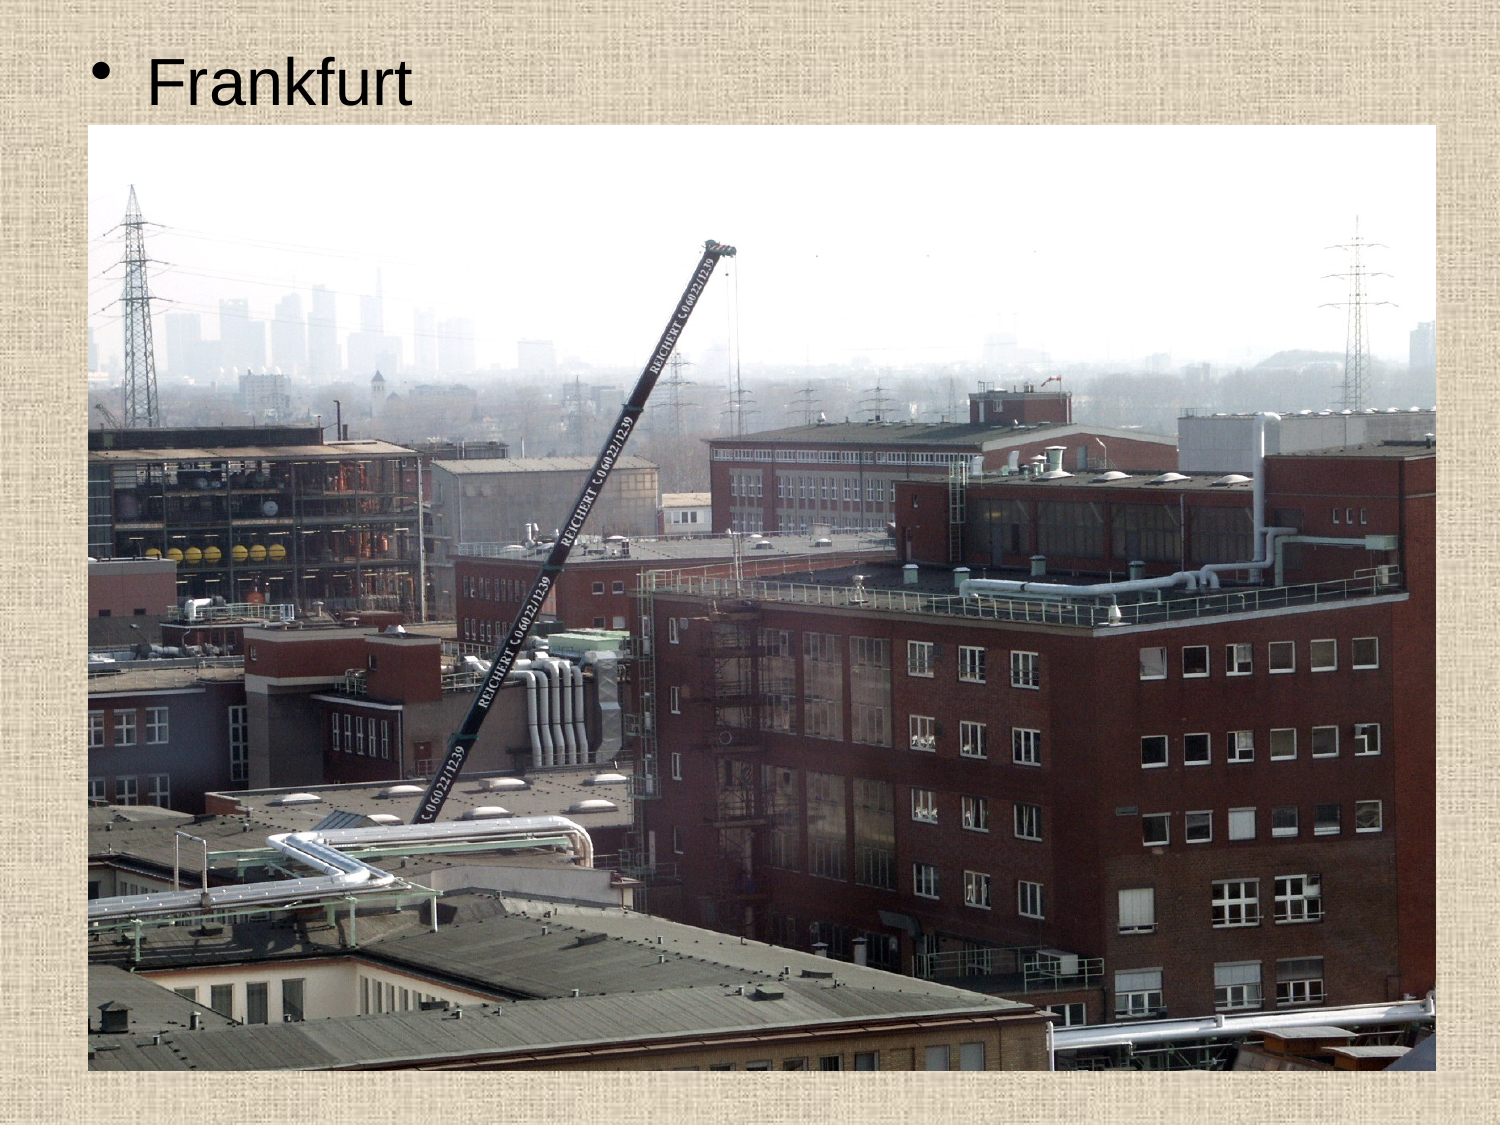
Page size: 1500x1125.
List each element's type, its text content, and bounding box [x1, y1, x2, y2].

picture [0, 0, 1500, 1125]
list Frankfurt [75, 31, 1425, 1005]
